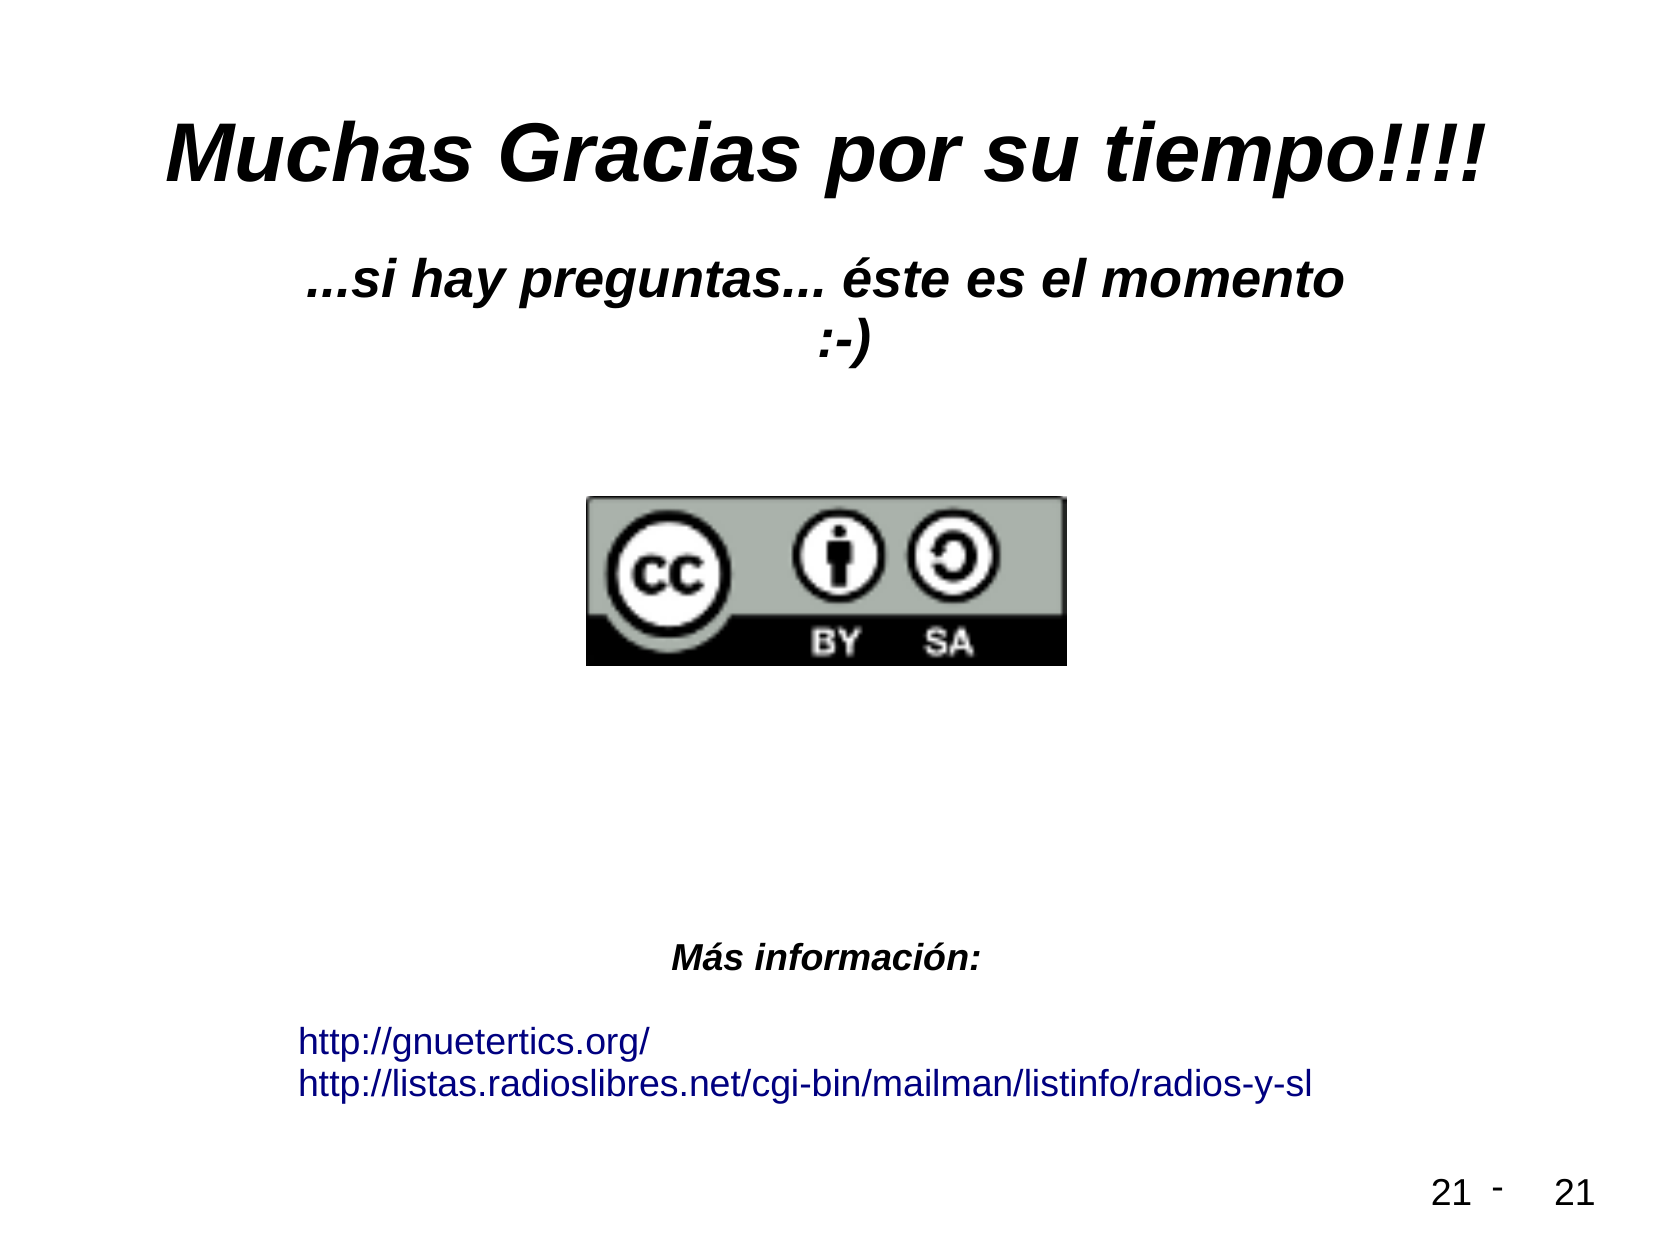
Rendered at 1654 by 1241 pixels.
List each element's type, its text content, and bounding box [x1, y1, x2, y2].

picture [586, 496, 1067, 666]
text_box 21 [1539, 1164, 1636, 1235]
text_box <número> [1416, 1164, 1539, 1235]
title Muchas Gracias por su tiempo!!!! [149, 94, 1504, 211]
text_box Más información: http://gnuetertics.org/ http://listas.radioslibres.net/cgi-bin/mailman/listinfo/radios-y-sl [283, 929, 1371, 1155]
text_box - [1476, 1157, 1524, 1215]
title ...si hay preguntas... éste es el momento :-) [214, 248, 1439, 370]
